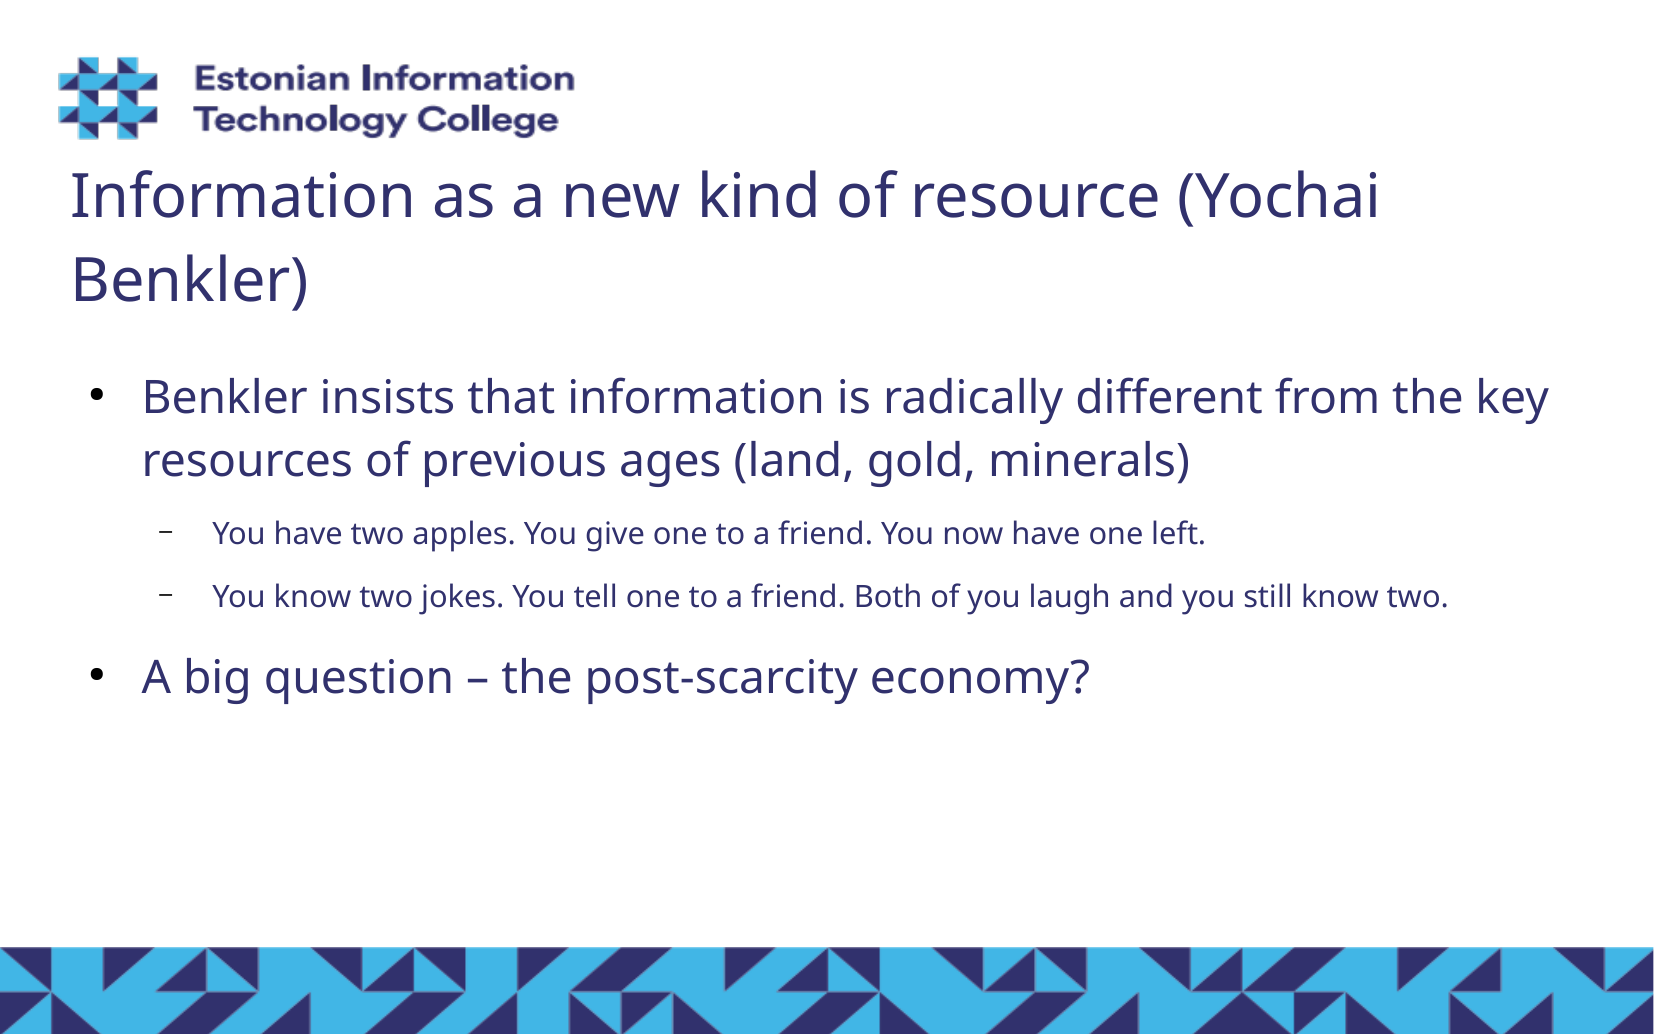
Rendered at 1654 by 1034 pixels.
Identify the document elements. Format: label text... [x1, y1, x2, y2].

title Information as a new kind of resource (Yochai Benkler) [70, 146, 1560, 325]
list Benkler insists that information is radically different from the key resources of previous ages (land, gold, minerals) You have two apples. You give one to a friend. You now have one left. You know two jokes. You tell one to a friend. Both of you laugh and you still know two. A big question – the post-scarcity economy? [70, 364, 1559, 1034]
